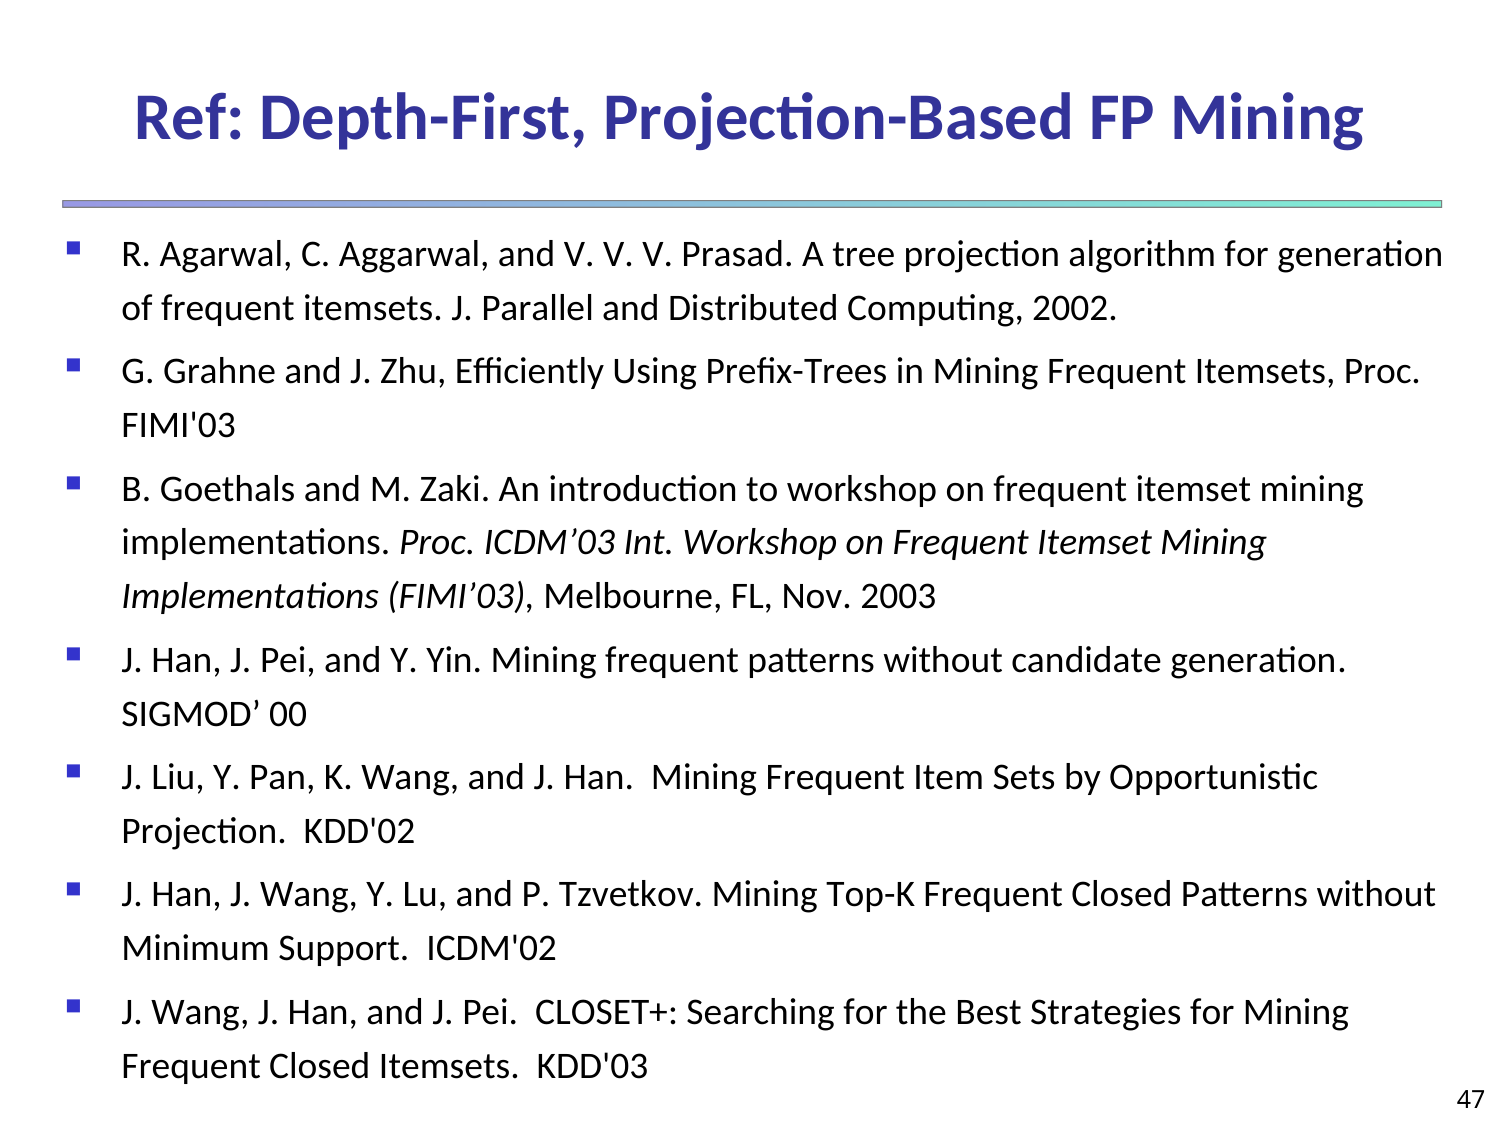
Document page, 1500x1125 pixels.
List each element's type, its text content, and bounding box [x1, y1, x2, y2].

text_box <number> [1463, 1062, 1500, 1125]
title Ref: Depth-First, Projection-Based FP Mining [0, 24, 1500, 201]
list R. Agarwal, C. Aggarwal, and V. V. V. Prasad. A tree projection algorithm for generation of frequent itemsets. J. Parallel and Distributed Computing, 2002. G. Grahne and J. Zhu, Efficiently Using Prefix-Trees in Mining Frequent Itemsets, Proc. FIMI'03 B. Goethals and M. Zaki. An introduction to workshop on frequent itemset mining implementations. Proc. ICDM’03 Int. Workshop on Frequent Itemset Mining Implementations (FIMI’03), Melbourne, FL, Nov. 2003 J. Han, J. Pei, and Y. Yin. Mining frequent patterns without candidate generation. SIGMOD’ 00 J. Liu, Y. Pan, K. Wang, and J. Han. Mining Frequent Item Sets by Opportunistic Projection. KDD'02 J. Han, J. Wang, Y. Lu, and P. Tzvetkov. Mining Top-K Frequent Closed Patterns without Minimum Support. ICDM'02 J. Wang, J. Han, and J. Pei. CLOSET+: Searching for the Best Strategies for Mining Frequent Closed Itemsets. KDD'03 [50, 212, 1463, 1125]
